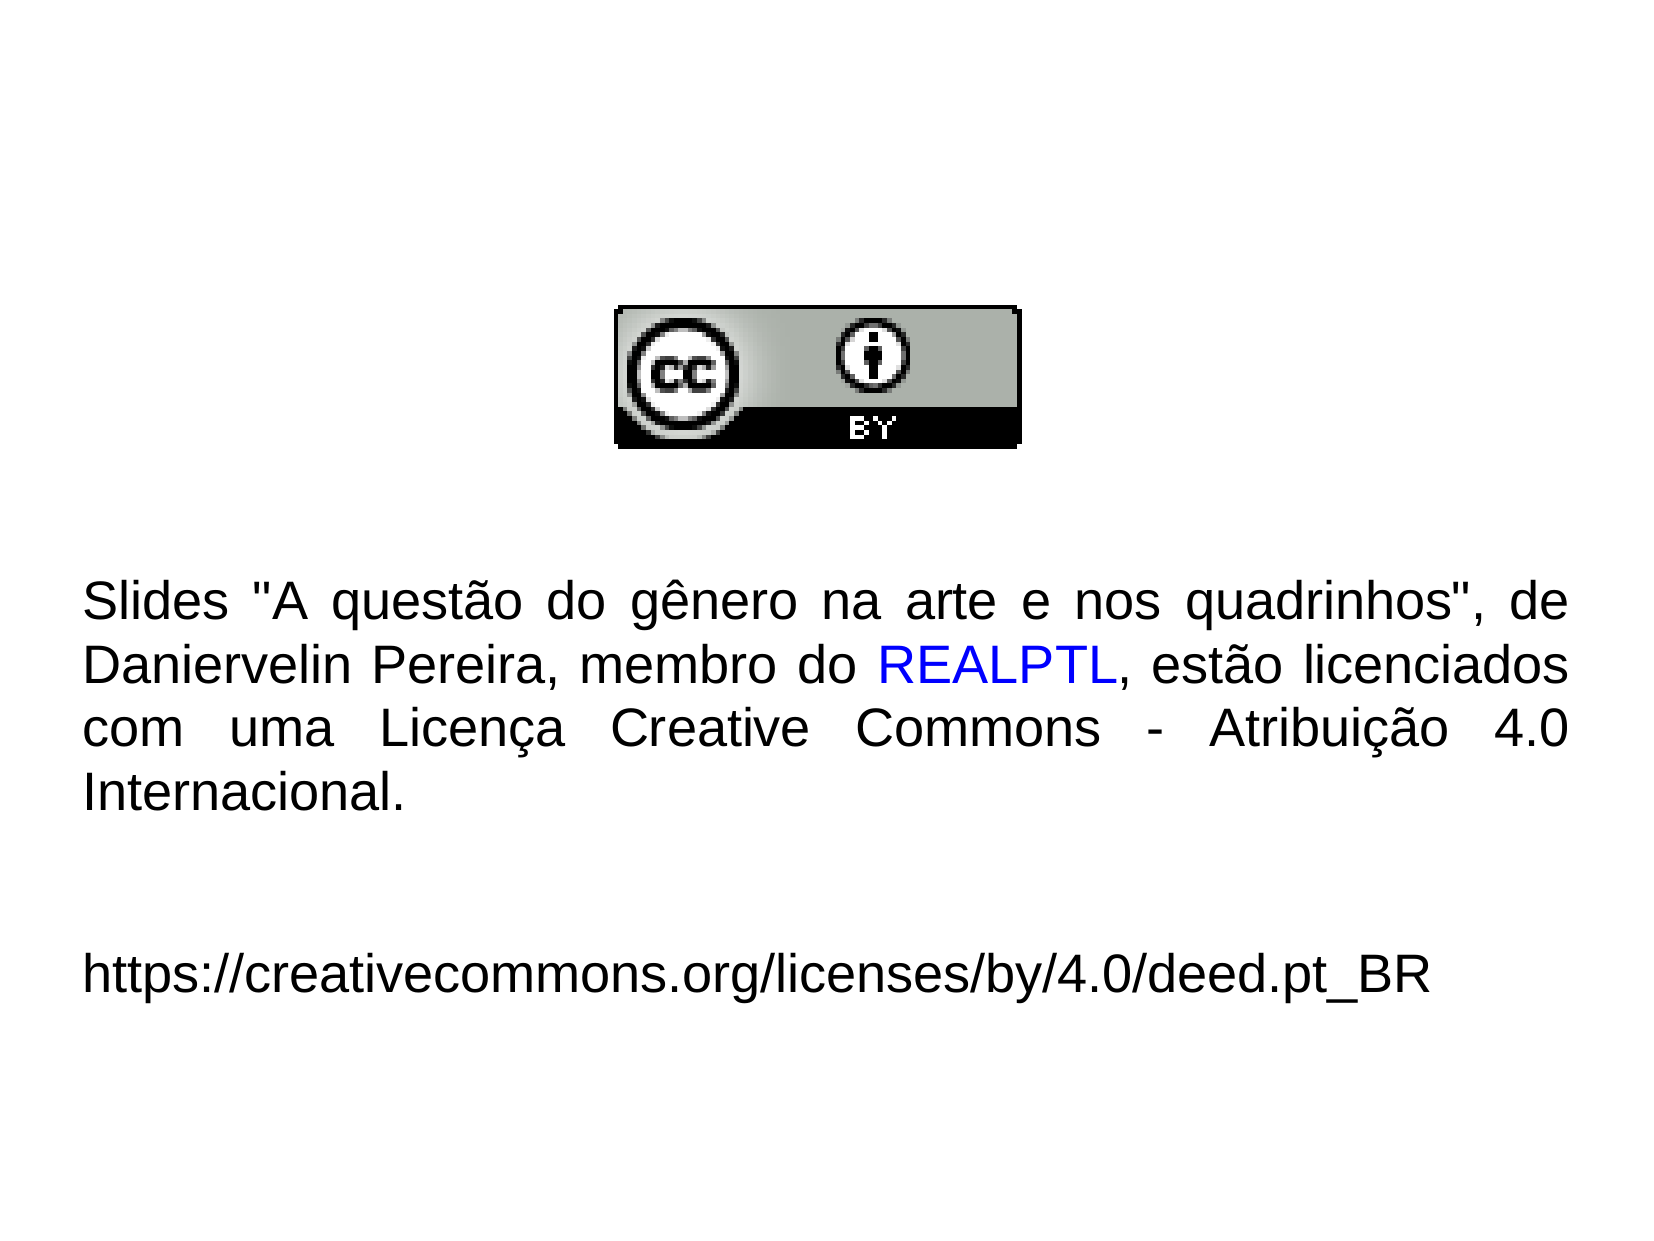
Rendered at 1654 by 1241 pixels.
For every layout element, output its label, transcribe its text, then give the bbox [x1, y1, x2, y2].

picture [614, 305, 1022, 449]
list Slides "A questão do gênero na arte e nos quadrinhos", de Daniervelin Pereira, membro do REALPTL, estão licenciados com uma Licença Creative Commons - Atribuição 4.0 Internacional. https://creativecommons.org/licenses/by/4.0/deed.pt_BR [82, 290, 1571, 1009]
